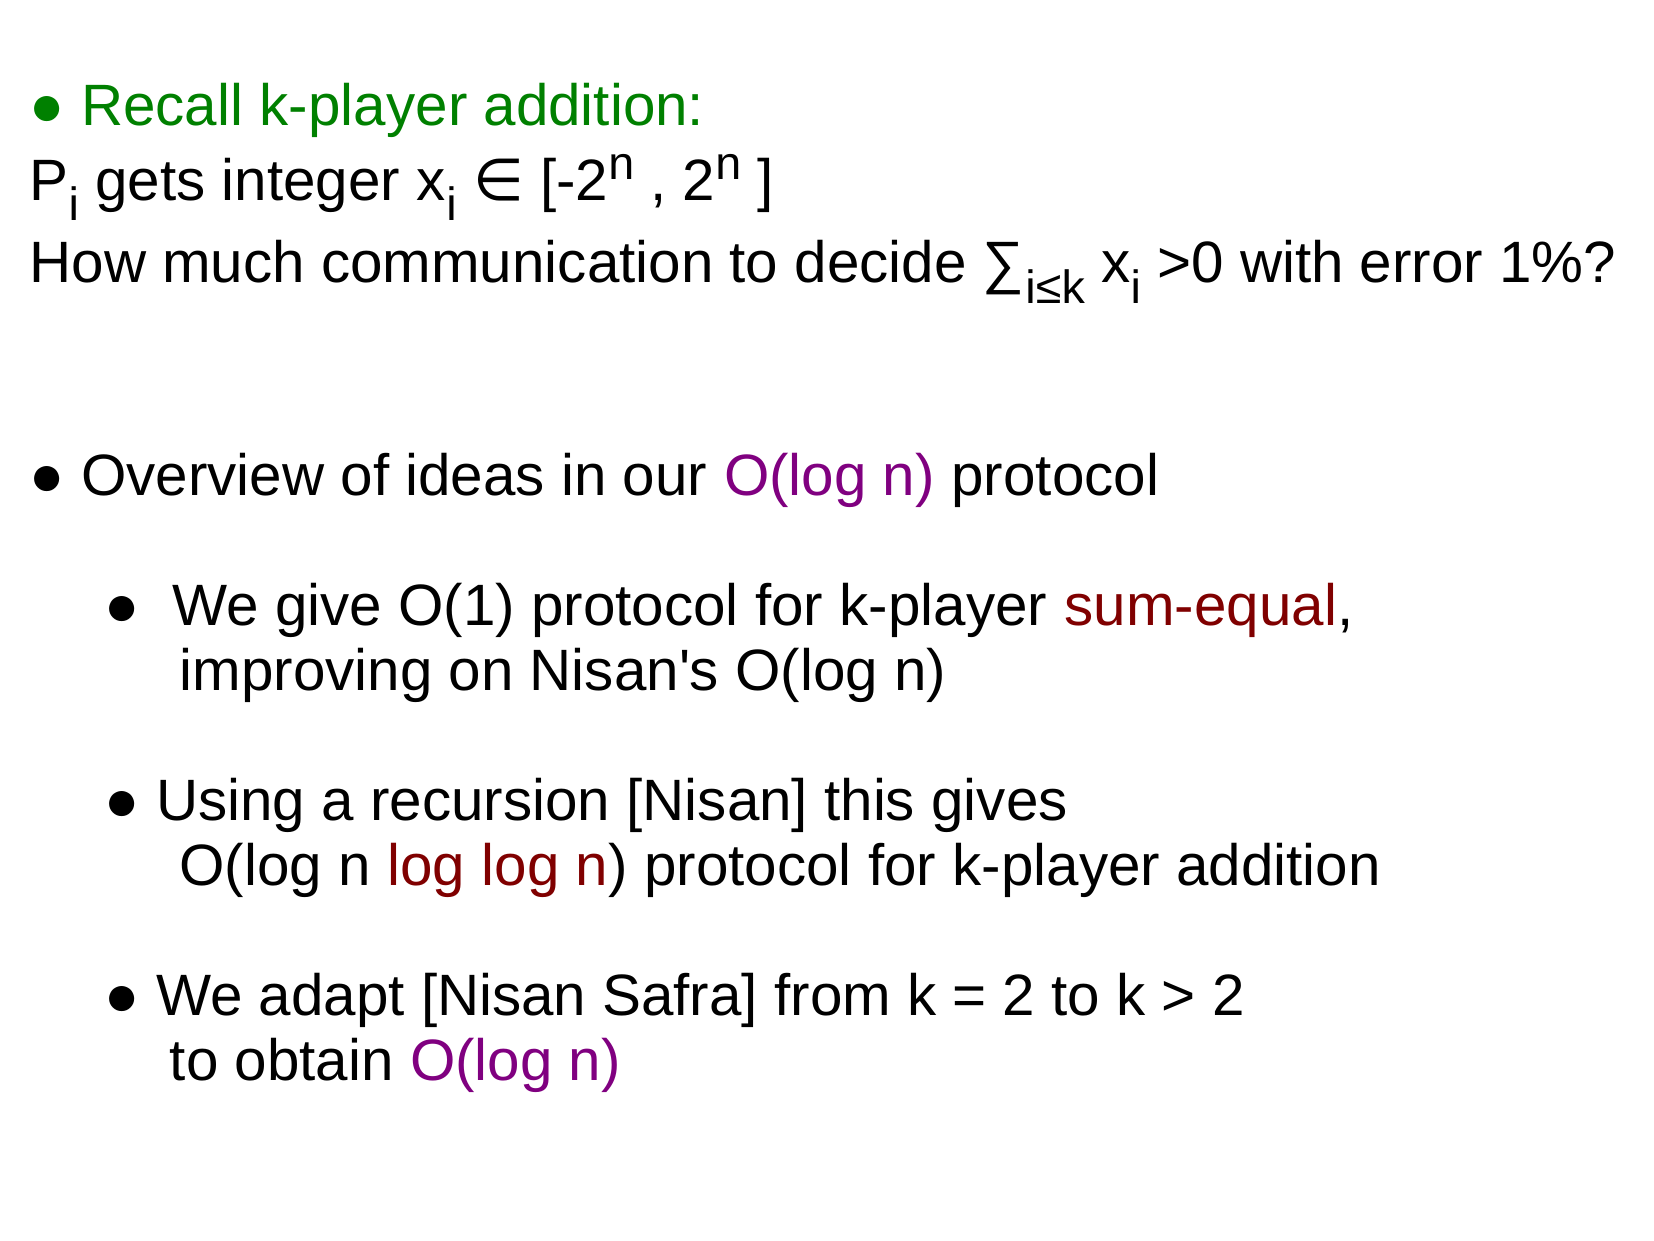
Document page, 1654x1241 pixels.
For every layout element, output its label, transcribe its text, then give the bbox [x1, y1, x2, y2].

text_box ● Recall k-player addition: Pi gets integer xi ∈ [-2n , 2n ] How much communication to decide ∑i≤k xi >0 with error 1%? ● Overview of ideas in our O(log n) protocol ● We give O(1) protocol for k-player sum-equal, improving on Nisan's O(log n) ● Using a recursion [Nisan] this gives O(log n log log n) protocol for k-player addition ● We adapt [Nisan Safra] from k = 2 to k > 2 to obtain O(log n) [15, 0, 1636, 1241]
